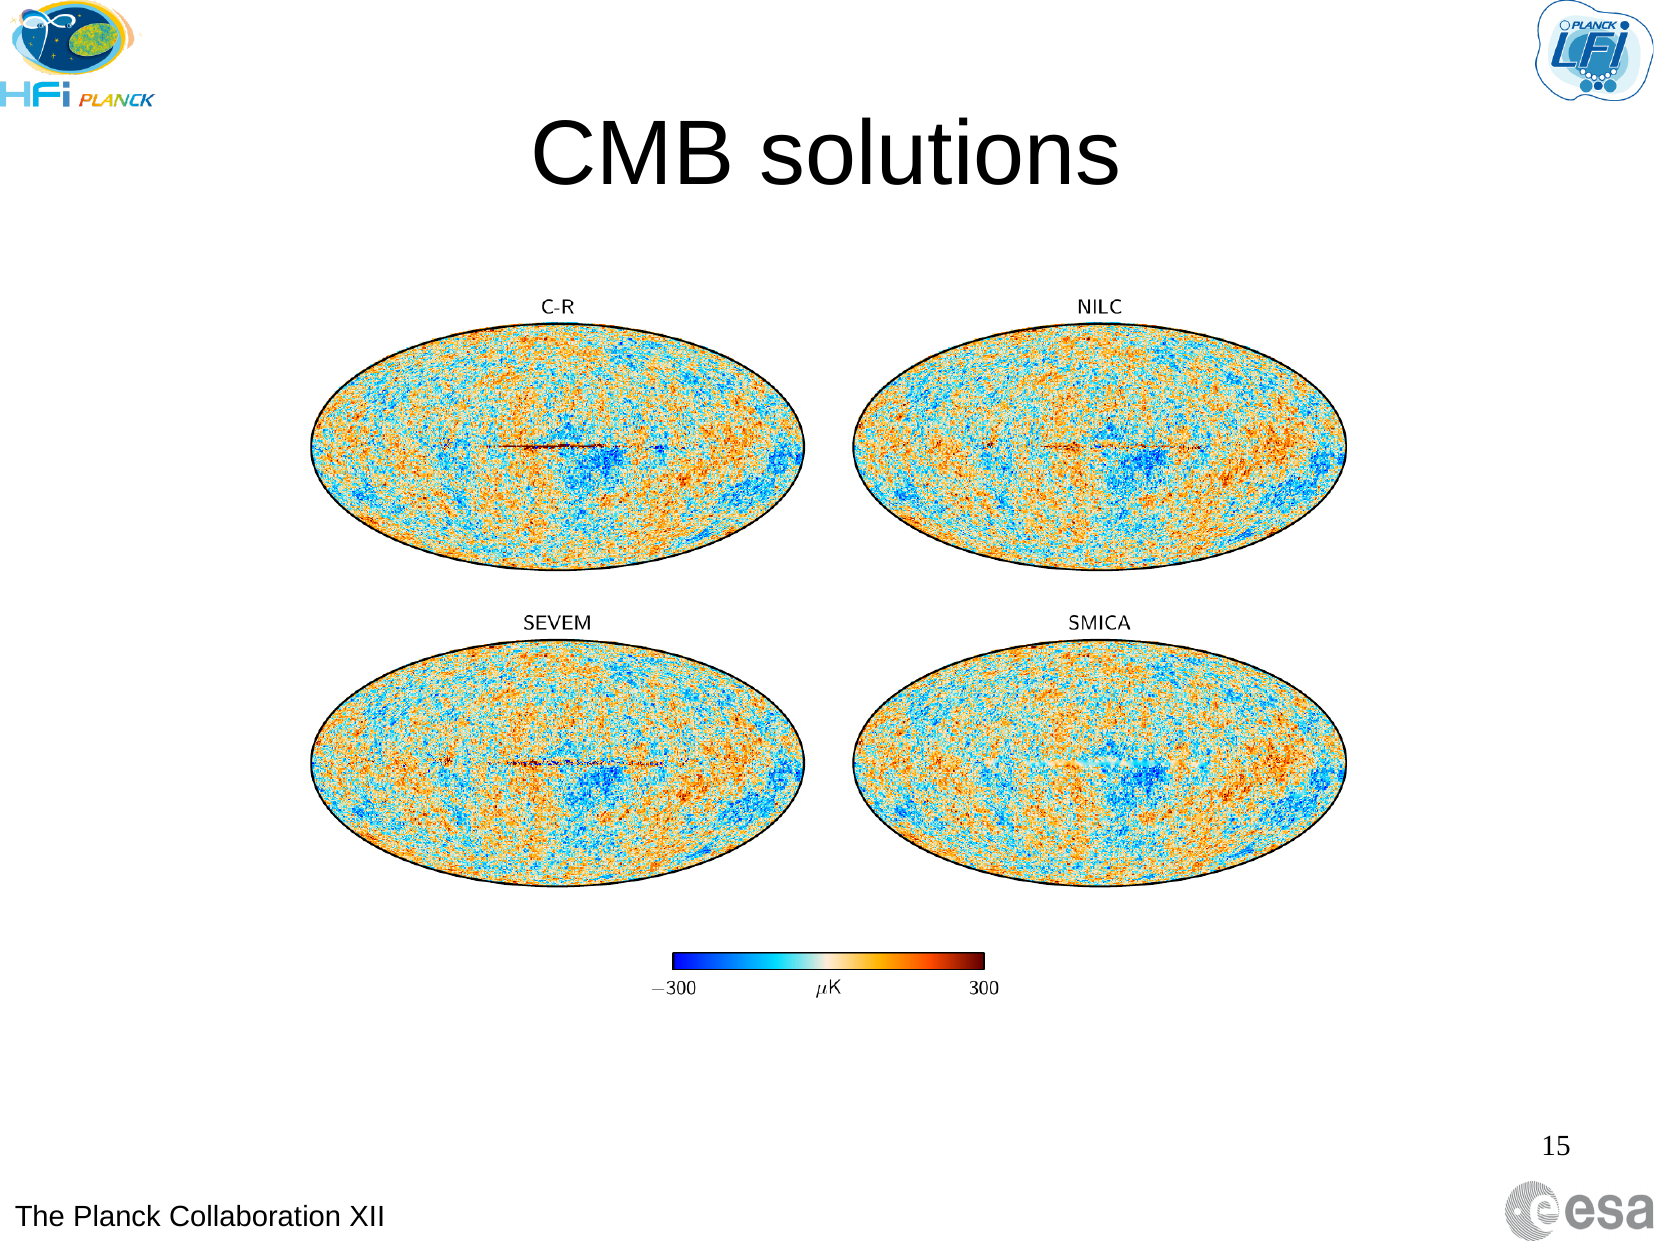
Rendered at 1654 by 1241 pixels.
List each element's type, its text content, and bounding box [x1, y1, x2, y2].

picture [1535, 0, 1654, 101]
picture [1505, 1181, 1654, 1241]
title CMB solutions [82, 49, 1571, 257]
picture [299, 290, 1355, 1010]
picture [0, 0, 156, 108]
text_box The Planck Collaboration XII [0, 1192, 402, 1241]
